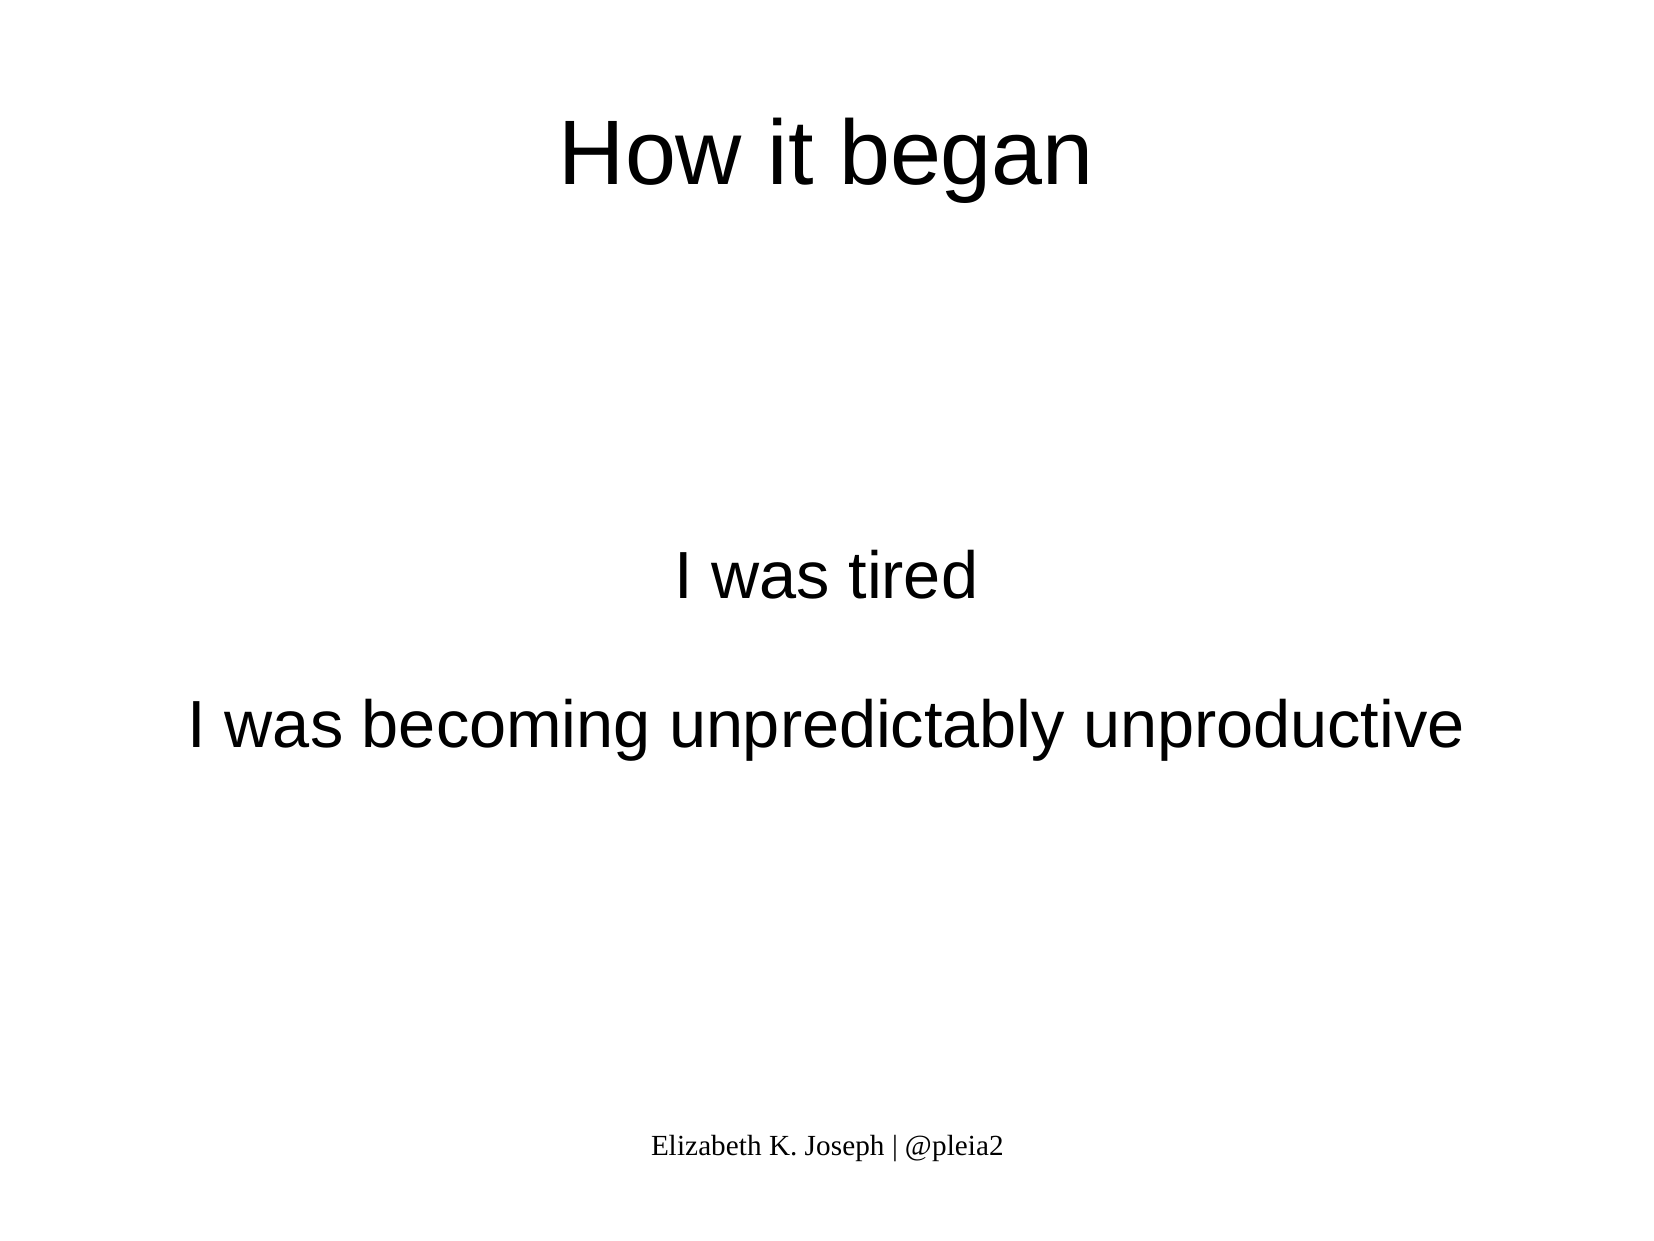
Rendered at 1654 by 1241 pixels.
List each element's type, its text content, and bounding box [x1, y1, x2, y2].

subtitle I was tired I was becoming unpredictably unproductive [82, 290, 1571, 1010]
title How it began [82, 49, 1571, 257]
